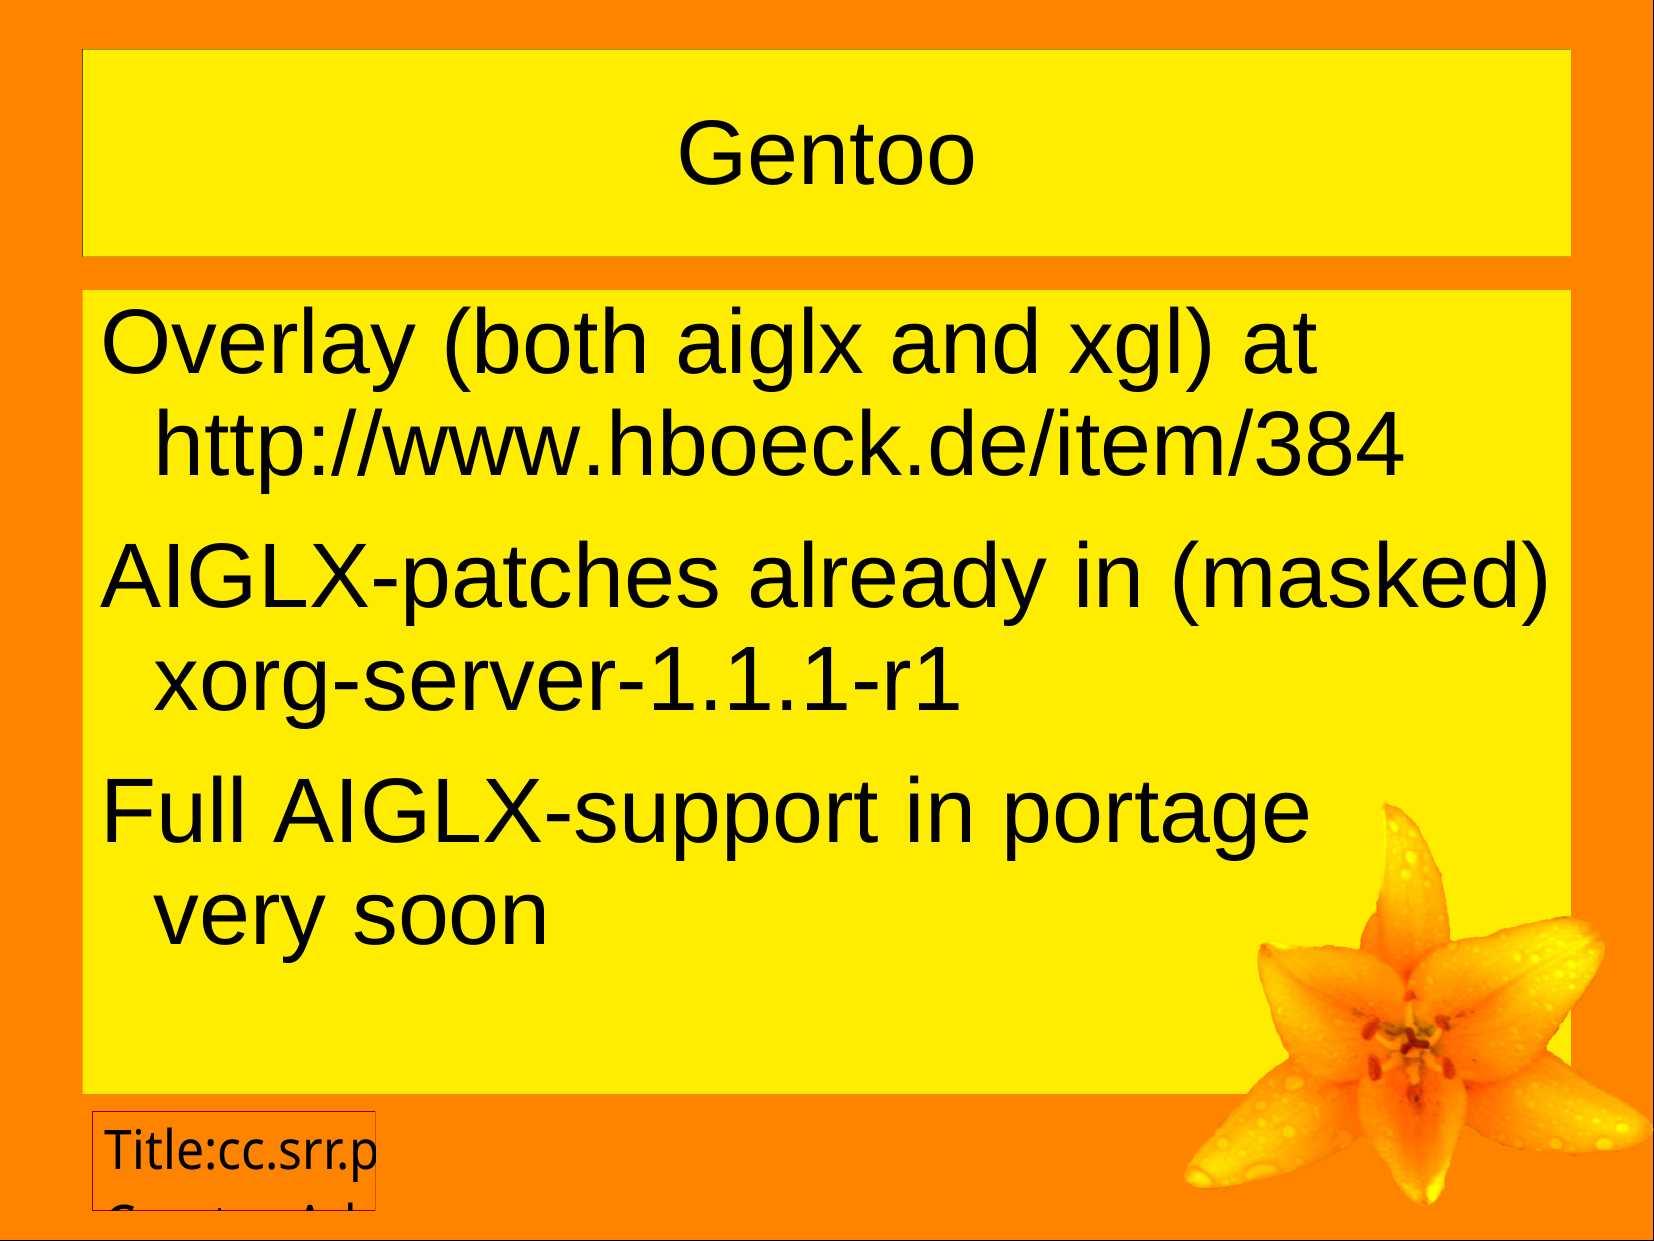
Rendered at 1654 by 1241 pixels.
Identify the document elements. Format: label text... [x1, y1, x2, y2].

text_box [0, 0, 1654, 1241]
list Overlay (both aiglx and xgl) at http://www.hboeck.de/item/384 AIGLX-patches already in (masked) xorg-server-1.1.1-r1 Full AIGLX-support in portage very soon [82, 290, 1571, 1094]
picture [1181, 767, 1654, 1241]
picture [88, 1108, 376, 1211]
title Gentoo [82, 49, 1571, 257]
